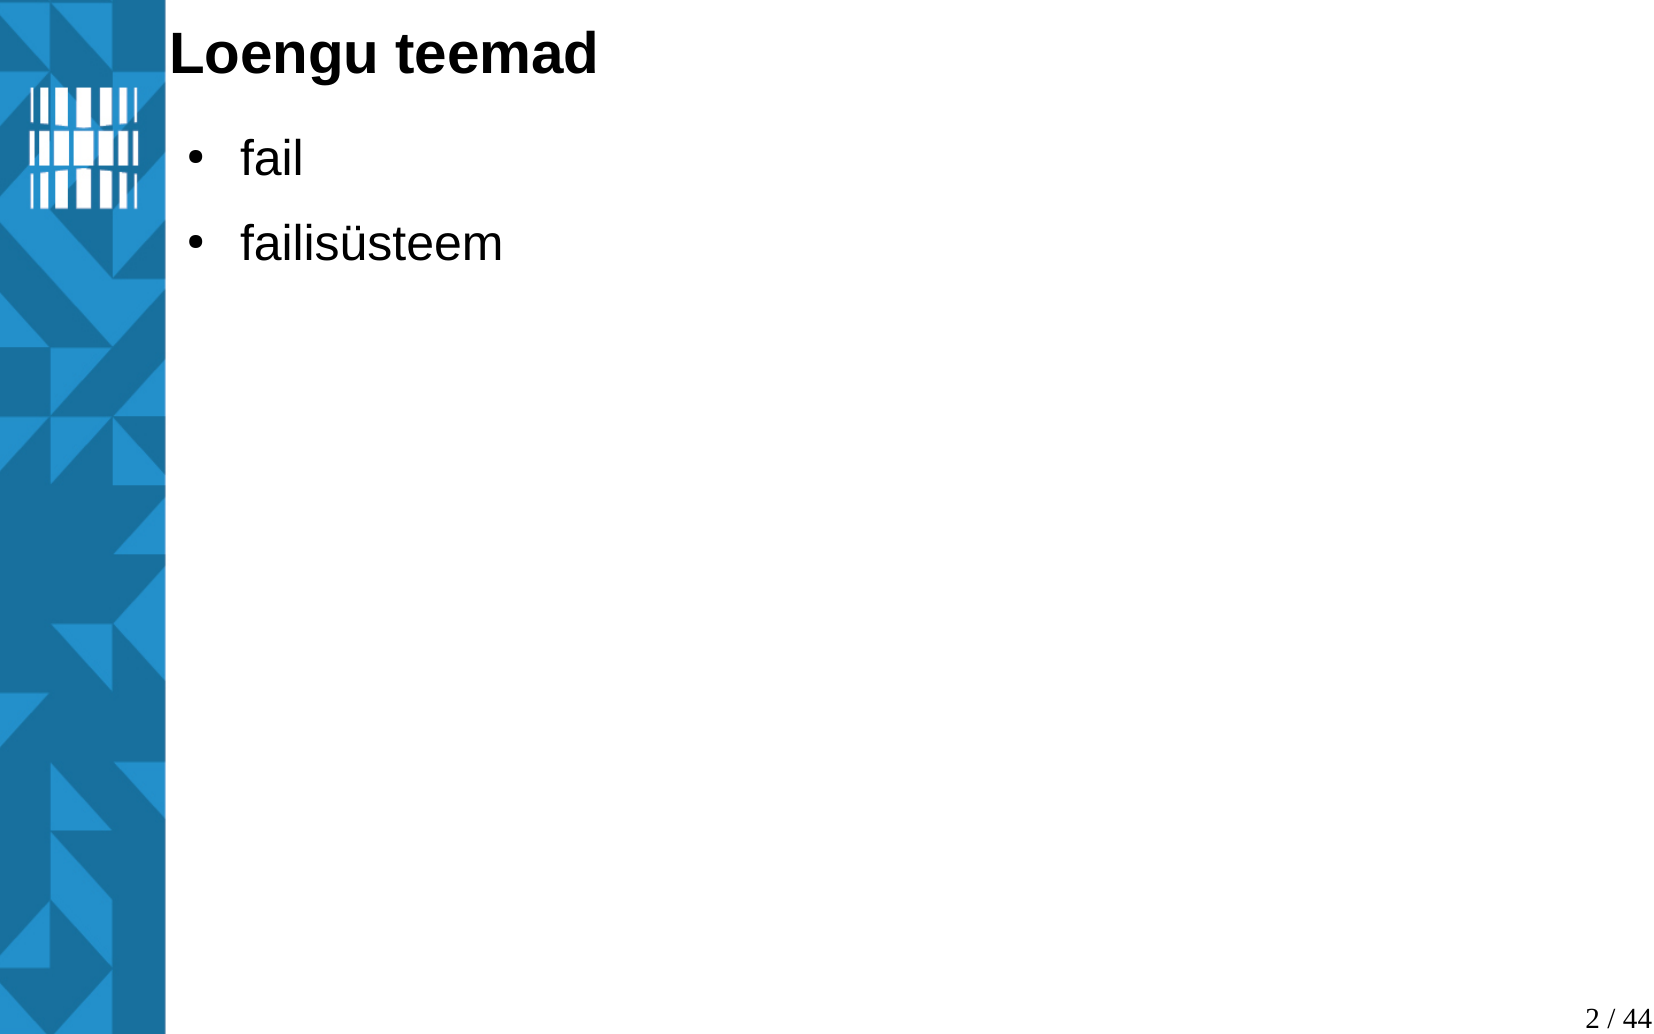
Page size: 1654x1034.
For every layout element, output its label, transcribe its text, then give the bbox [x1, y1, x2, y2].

title Loengu teemad [169, 11, 1571, 95]
list fail failisüsteem [169, 129, 1630, 997]
